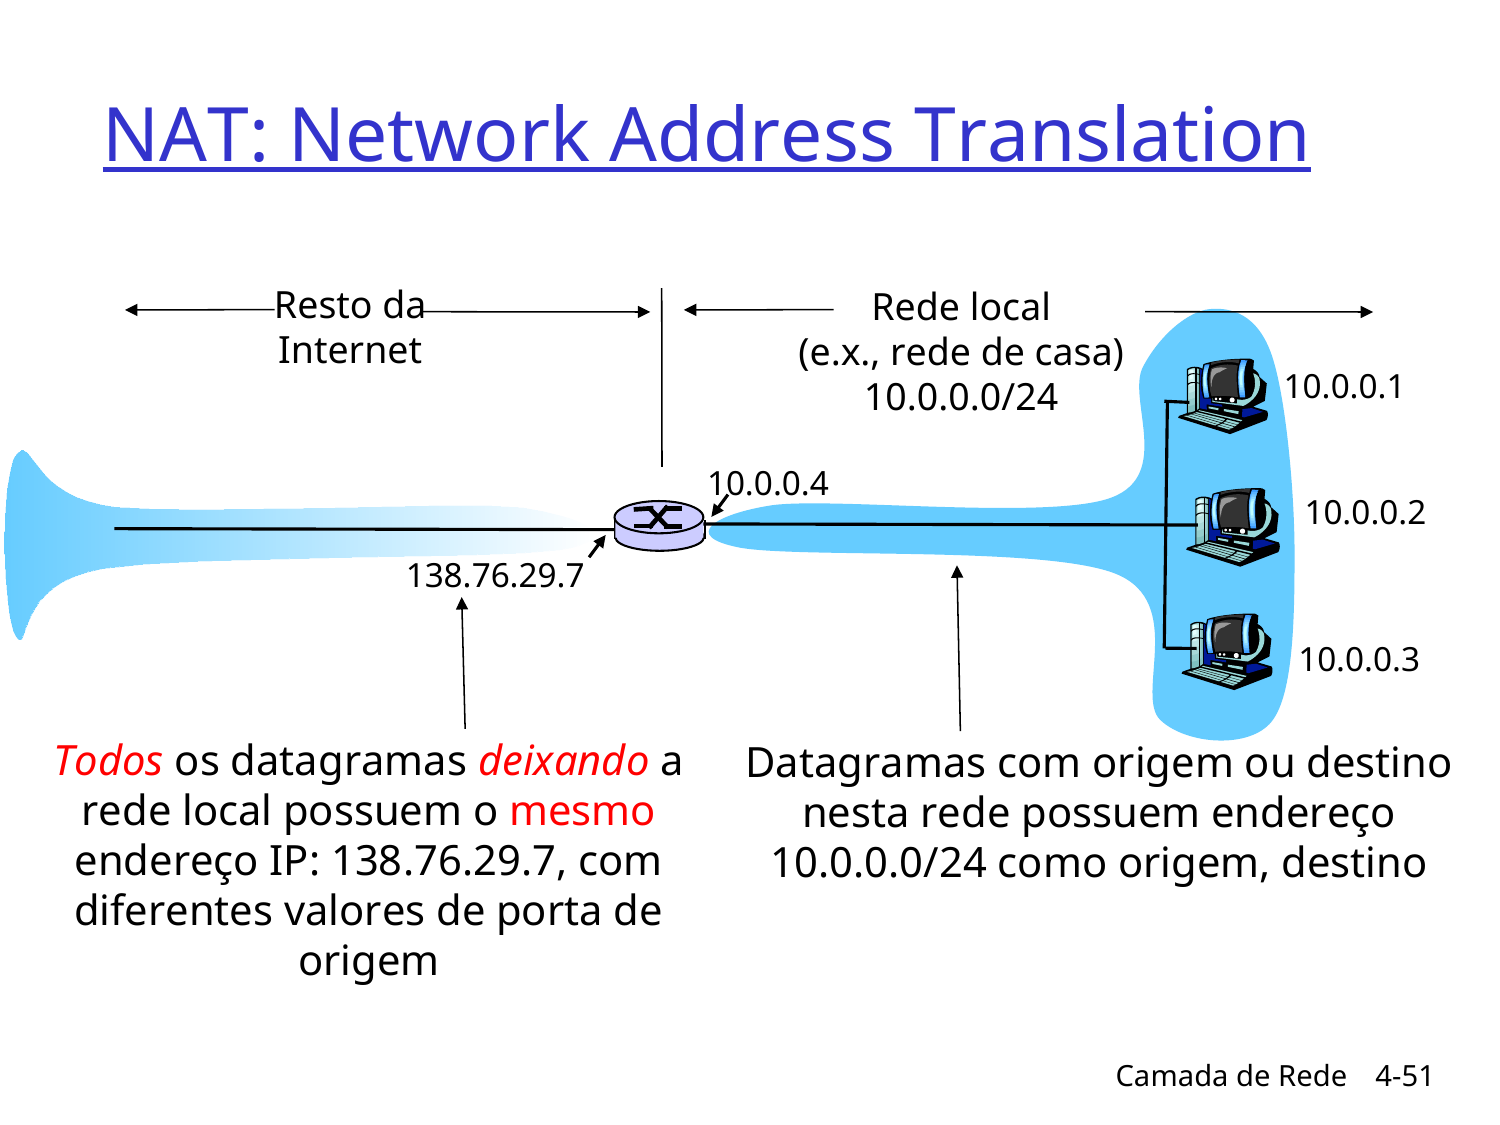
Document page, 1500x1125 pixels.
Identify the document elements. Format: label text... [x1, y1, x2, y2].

text_box Rede local (e.x., rede de casa) 10.0.0.0/24 [783, 275, 1140, 426]
text_box Todos os datagramas deixando a rede local possuem o mesmo endereço IP: 138.76.29.7, com diferentes valores de porta de origem [0, 725, 739, 992]
chart [1181, 612, 1274, 691]
text_box 4-<número> [1339, 1050, 1451, 1125]
text_box Camada de Rede [887, 1050, 1339, 1125]
text_box 10.0.0.4 [692, 454, 845, 511]
chart [1178, 358, 1270, 435]
text_box NAT: Network Address Translation [87, 37, 1415, 225]
text_box 138.76.29.7 [391, 546, 600, 602]
text_box Resto da Internet [259, 273, 442, 379]
text_box Datagramas com origem ou destino nesta rede possuem endereço 10.0.0.0/24 como origem, destino [739, 727, 1468, 894]
text_box [4, 450, 594, 640]
text_box [708, 404, 1295, 727]
text_box 10.0.0.2 [1289, 483, 1442, 540]
chart [1186, 487, 1282, 567]
text_box [614, 501, 704, 551]
text_box 10.0.0.1 [1269, 357, 1421, 414]
text_box 10.0.0.3 [1283, 630, 1436, 687]
text_box [716, 313, 1273, 523]
